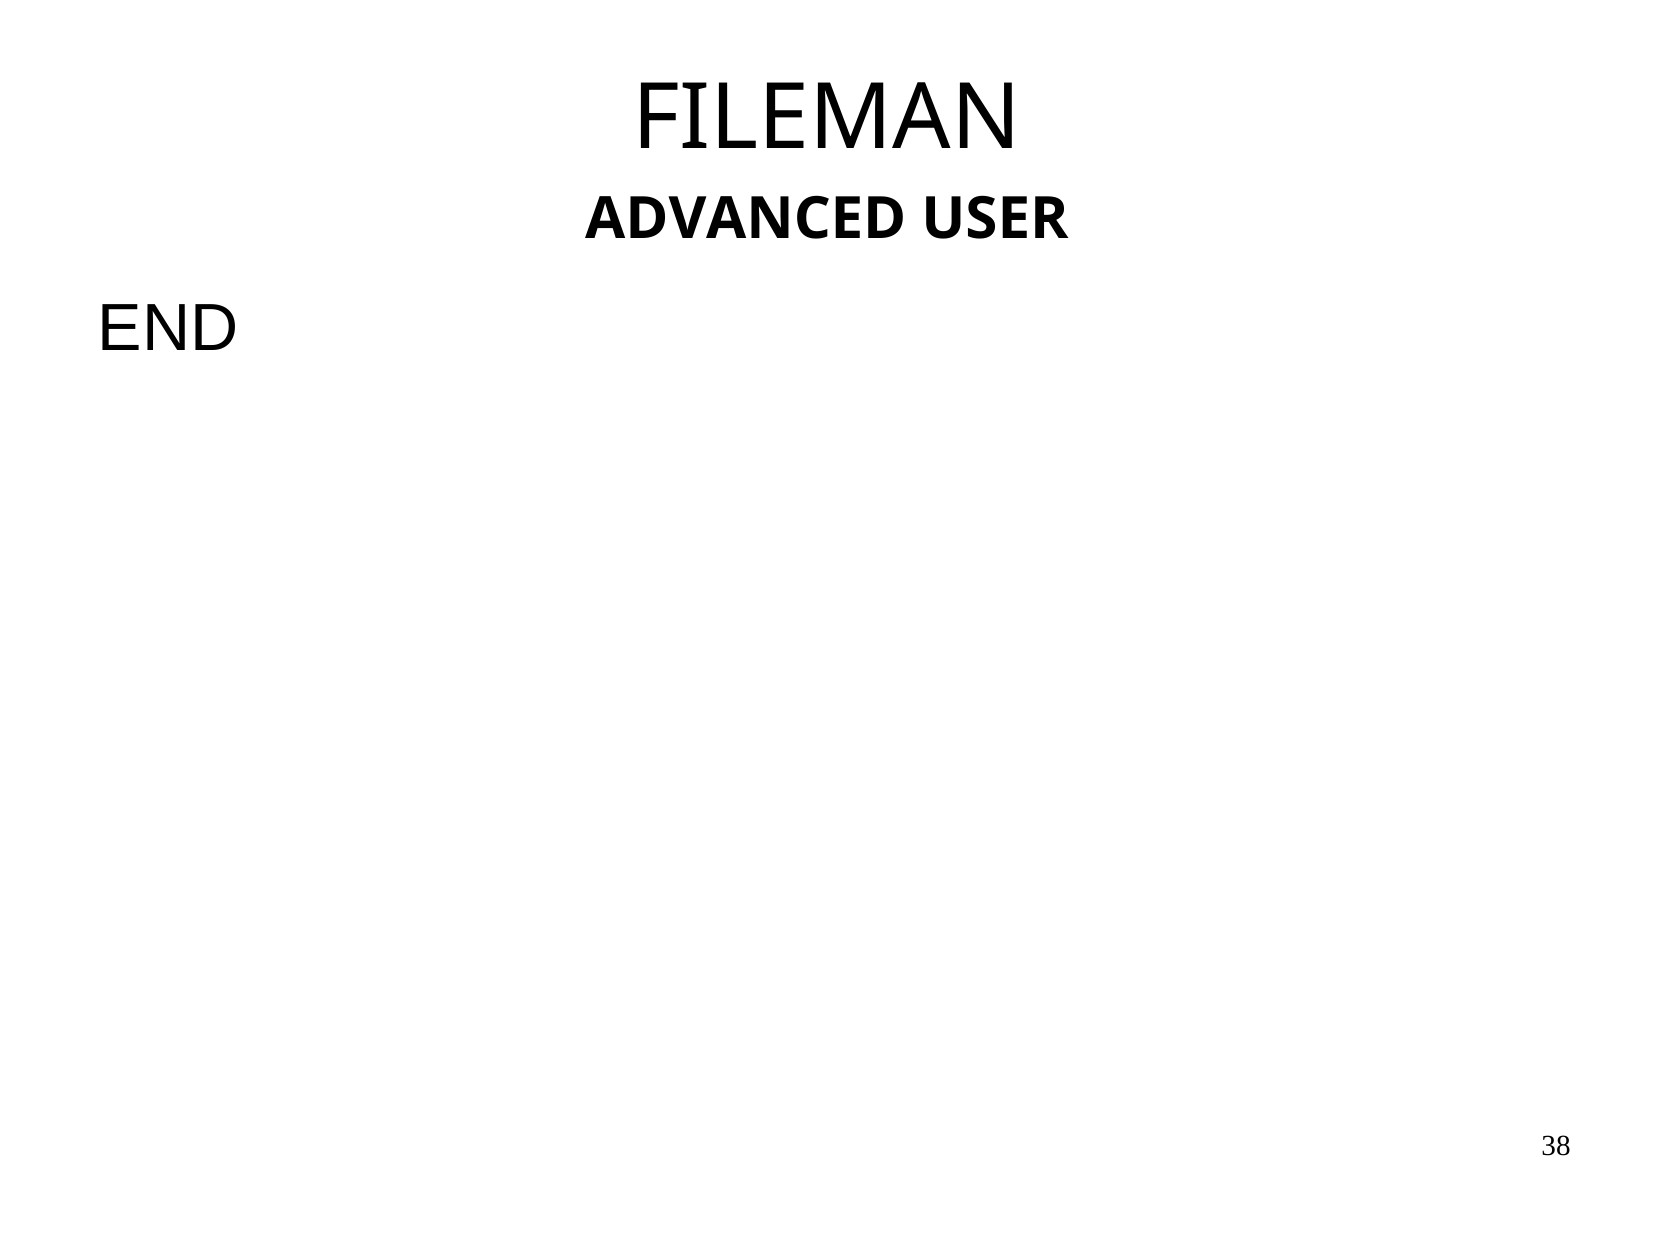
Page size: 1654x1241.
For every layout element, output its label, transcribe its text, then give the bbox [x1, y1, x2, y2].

list END [79, 290, 1568, 1094]
title FILEMAN ADVANCED USER [82, 47, 1571, 259]
